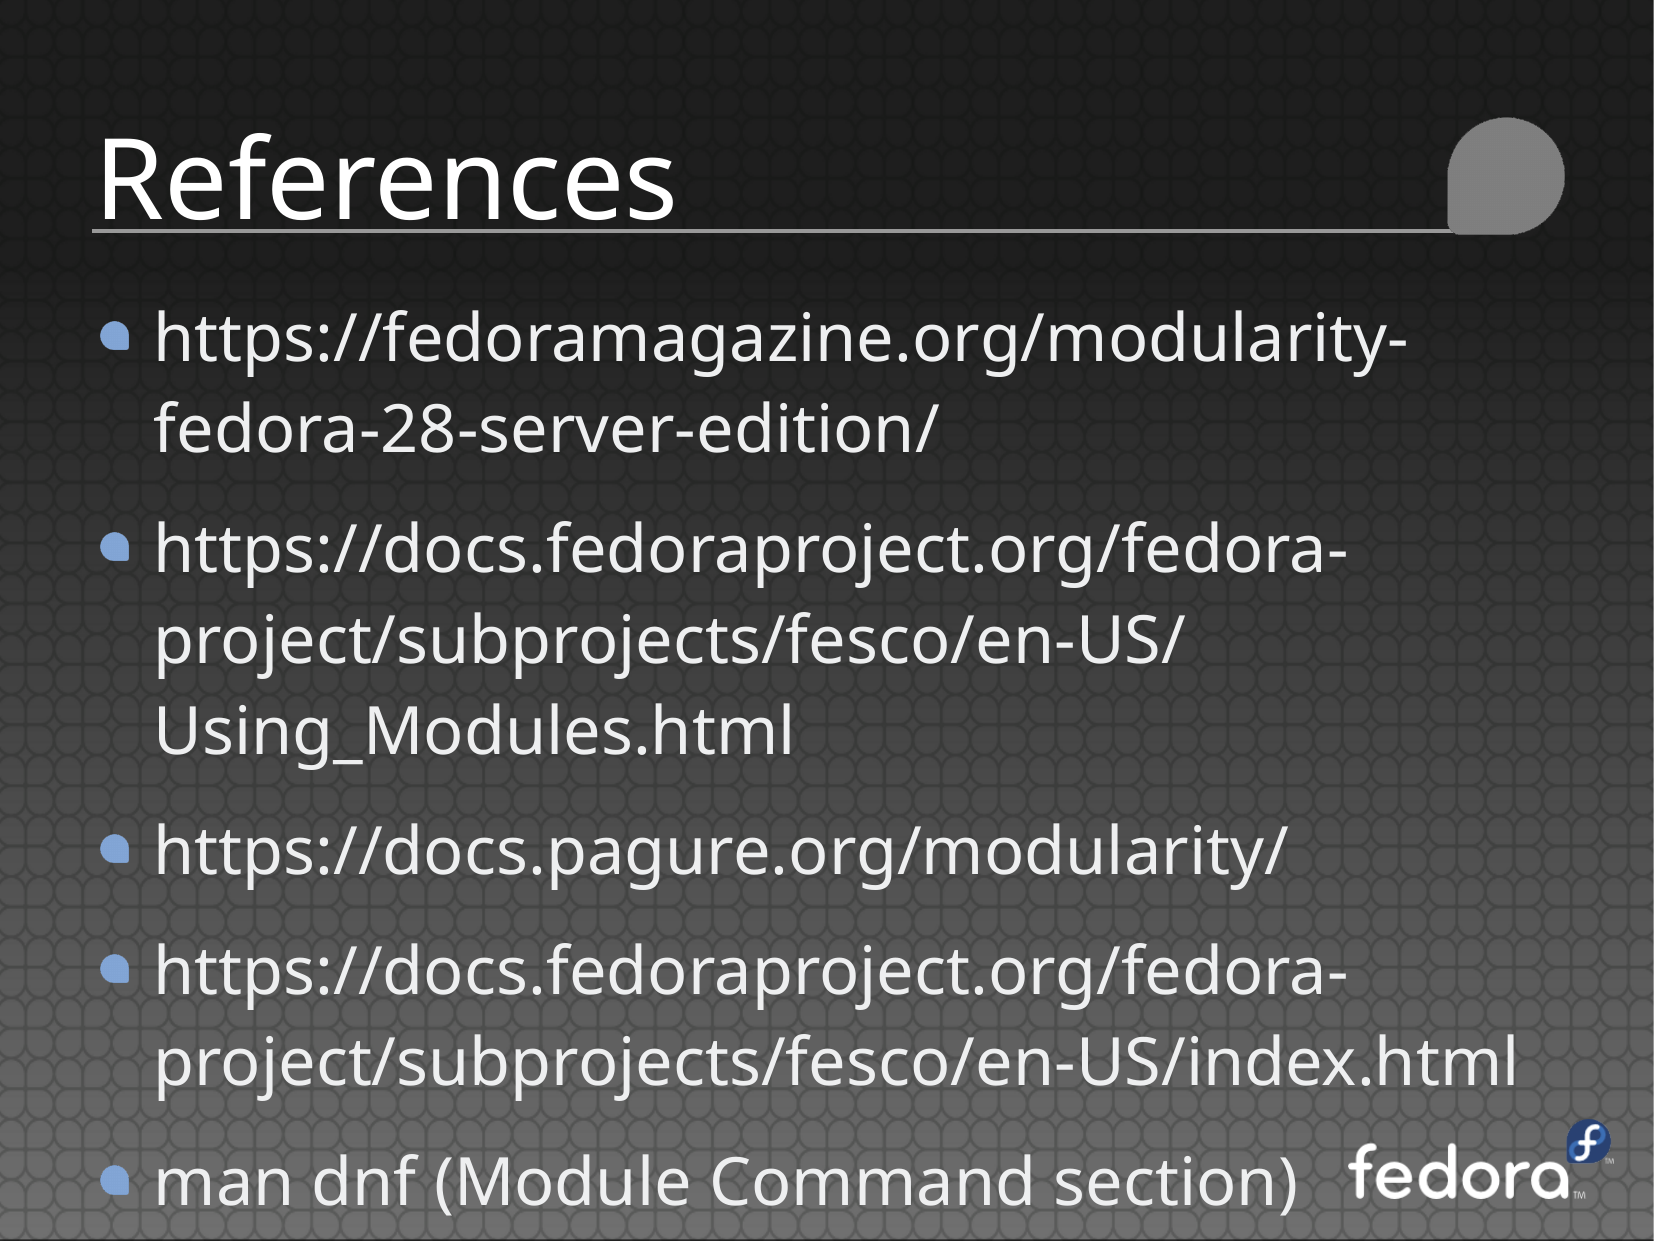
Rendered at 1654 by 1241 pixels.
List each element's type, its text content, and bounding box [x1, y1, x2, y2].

picture [0, 0, 1654, 1241]
title References [94, 100, 1426, 251]
list https://fedoramagazine.org/modularity-fedora-28-server-edition/ https://docs.fedoraproject.org/fedora-project/subprojects/fesco/en-US/Using_Modules.html https://docs.pagure.org/modularity/ https://docs.fedoraproject.org/fedora-project/subprojects/fesco/en-US/index.html man dnf (Module Command section) [82, 290, 1571, 1104]
